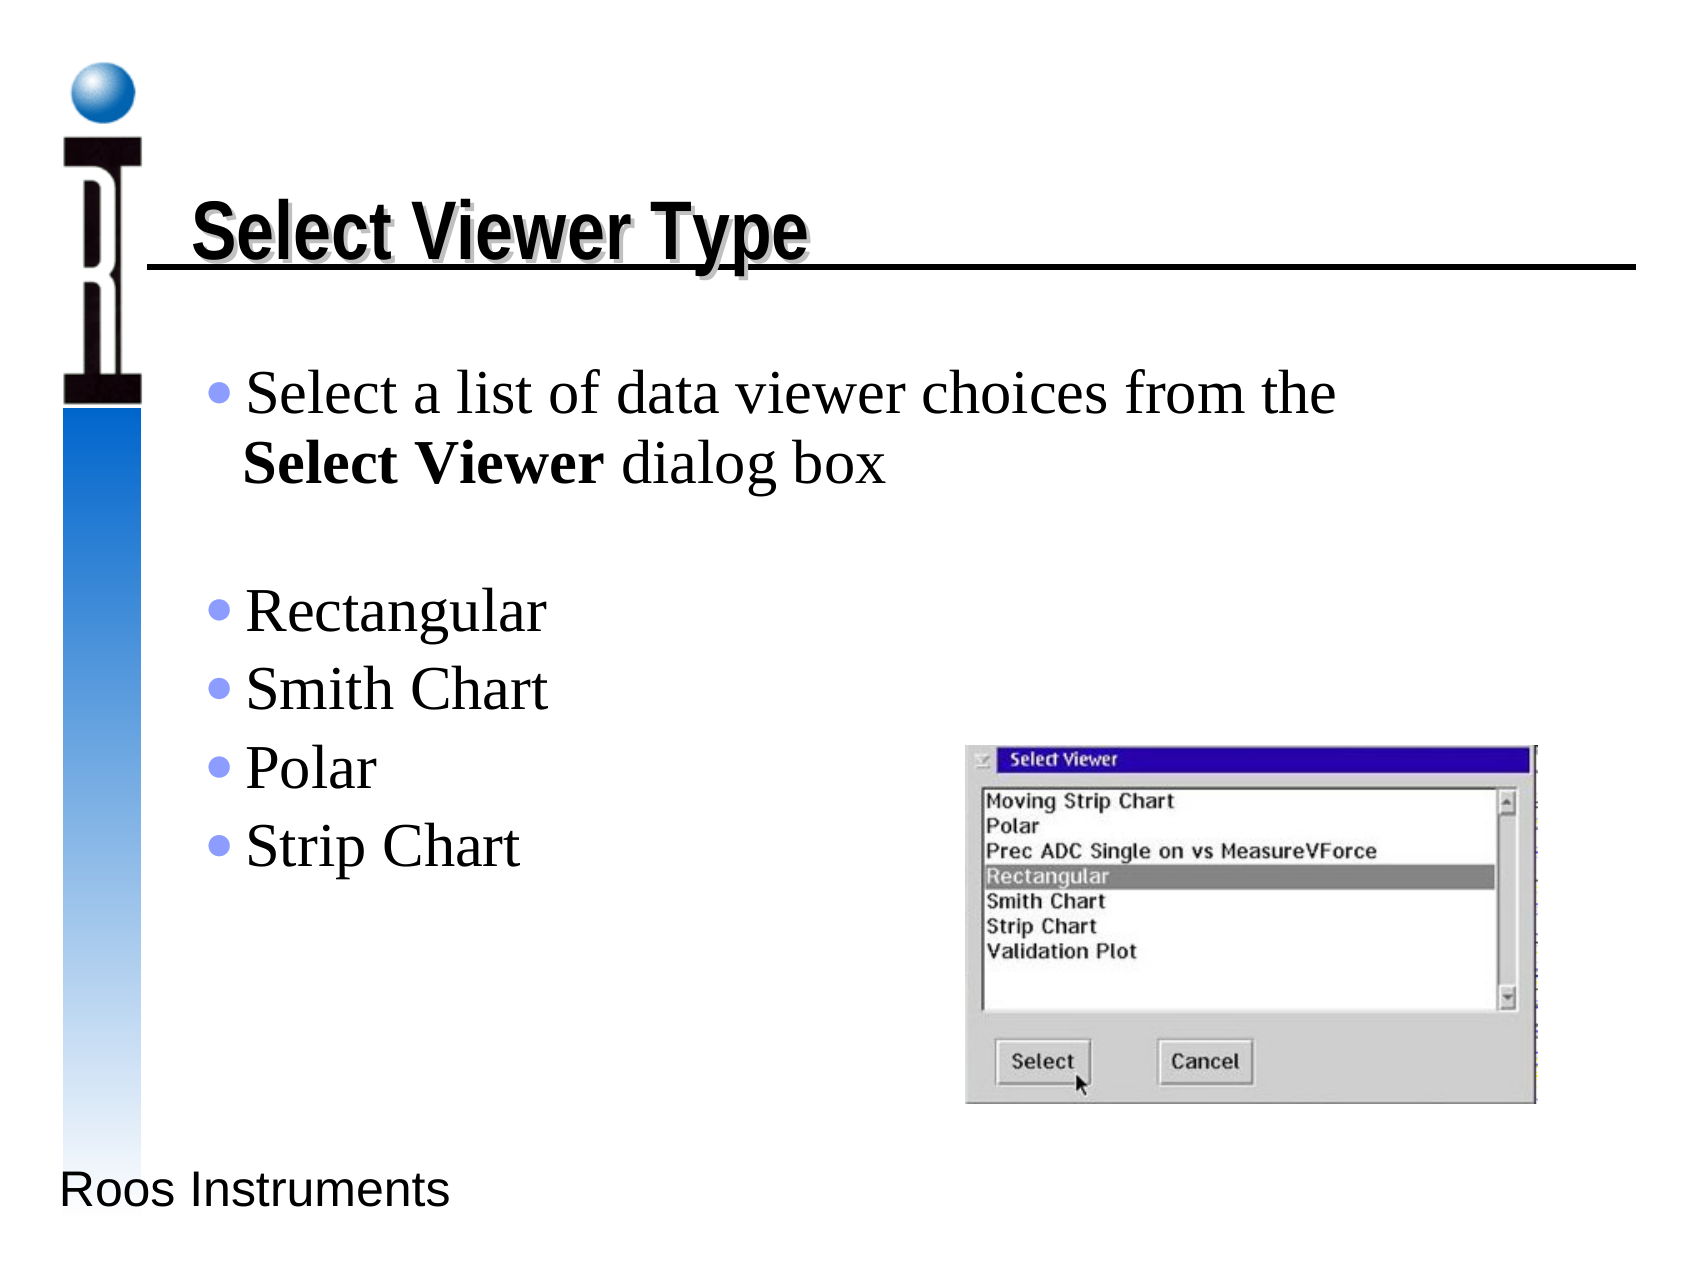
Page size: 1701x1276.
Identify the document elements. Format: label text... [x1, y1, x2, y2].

picture [965, 745, 1538, 1104]
text_box Select a list of data viewer choices from the Select Viewer dialog box Rectangular Smith Chart Polar Strip Chart [192, 358, 1550, 889]
picture [59, 58, 147, 411]
text_box Select Viewer Type [191, 95, 1546, 275]
